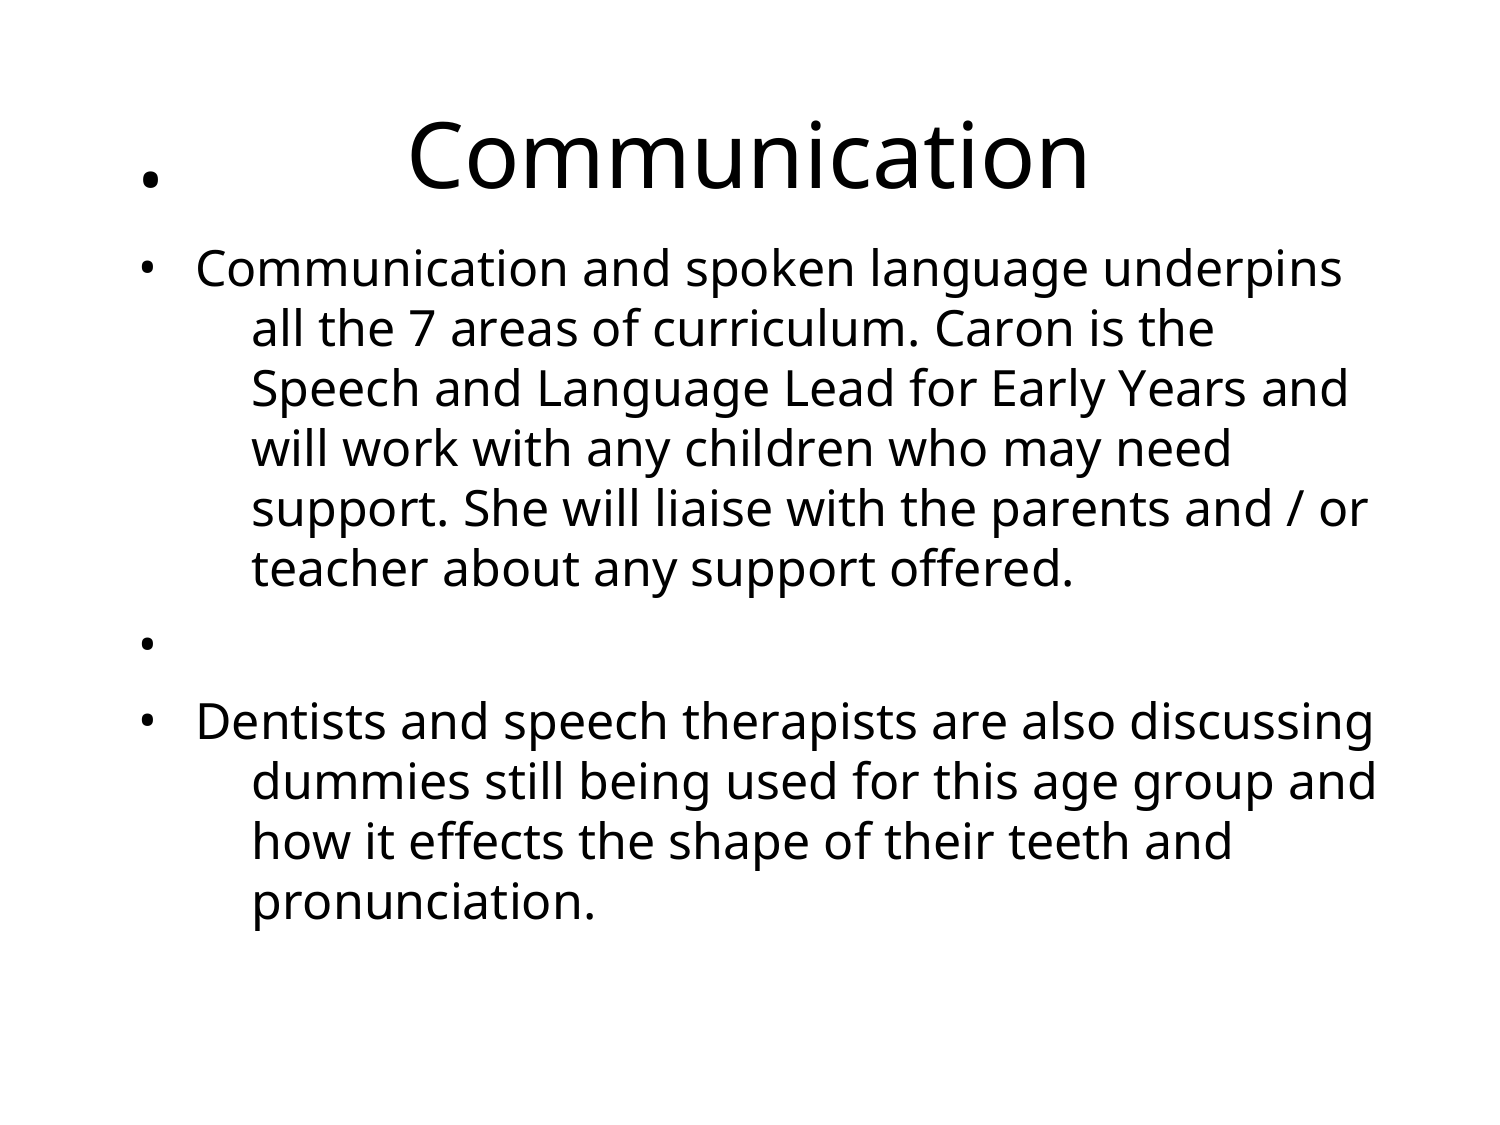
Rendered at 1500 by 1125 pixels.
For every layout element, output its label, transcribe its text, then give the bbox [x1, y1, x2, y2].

title Communication [112, 31, 1388, 214]
list Communication and spoken language underpins all the 7 areas of curriculum. Caron is the Speech and Language Lead for Early Years and will work with any children who may need support. She will liaise with the parents and / or teacher about any support offered. Dentists and speech therapists are also discussing dummies still being used for this age group and how it effects the shape of their teeth and pronunciation. [123, 125, 1399, 1012]
